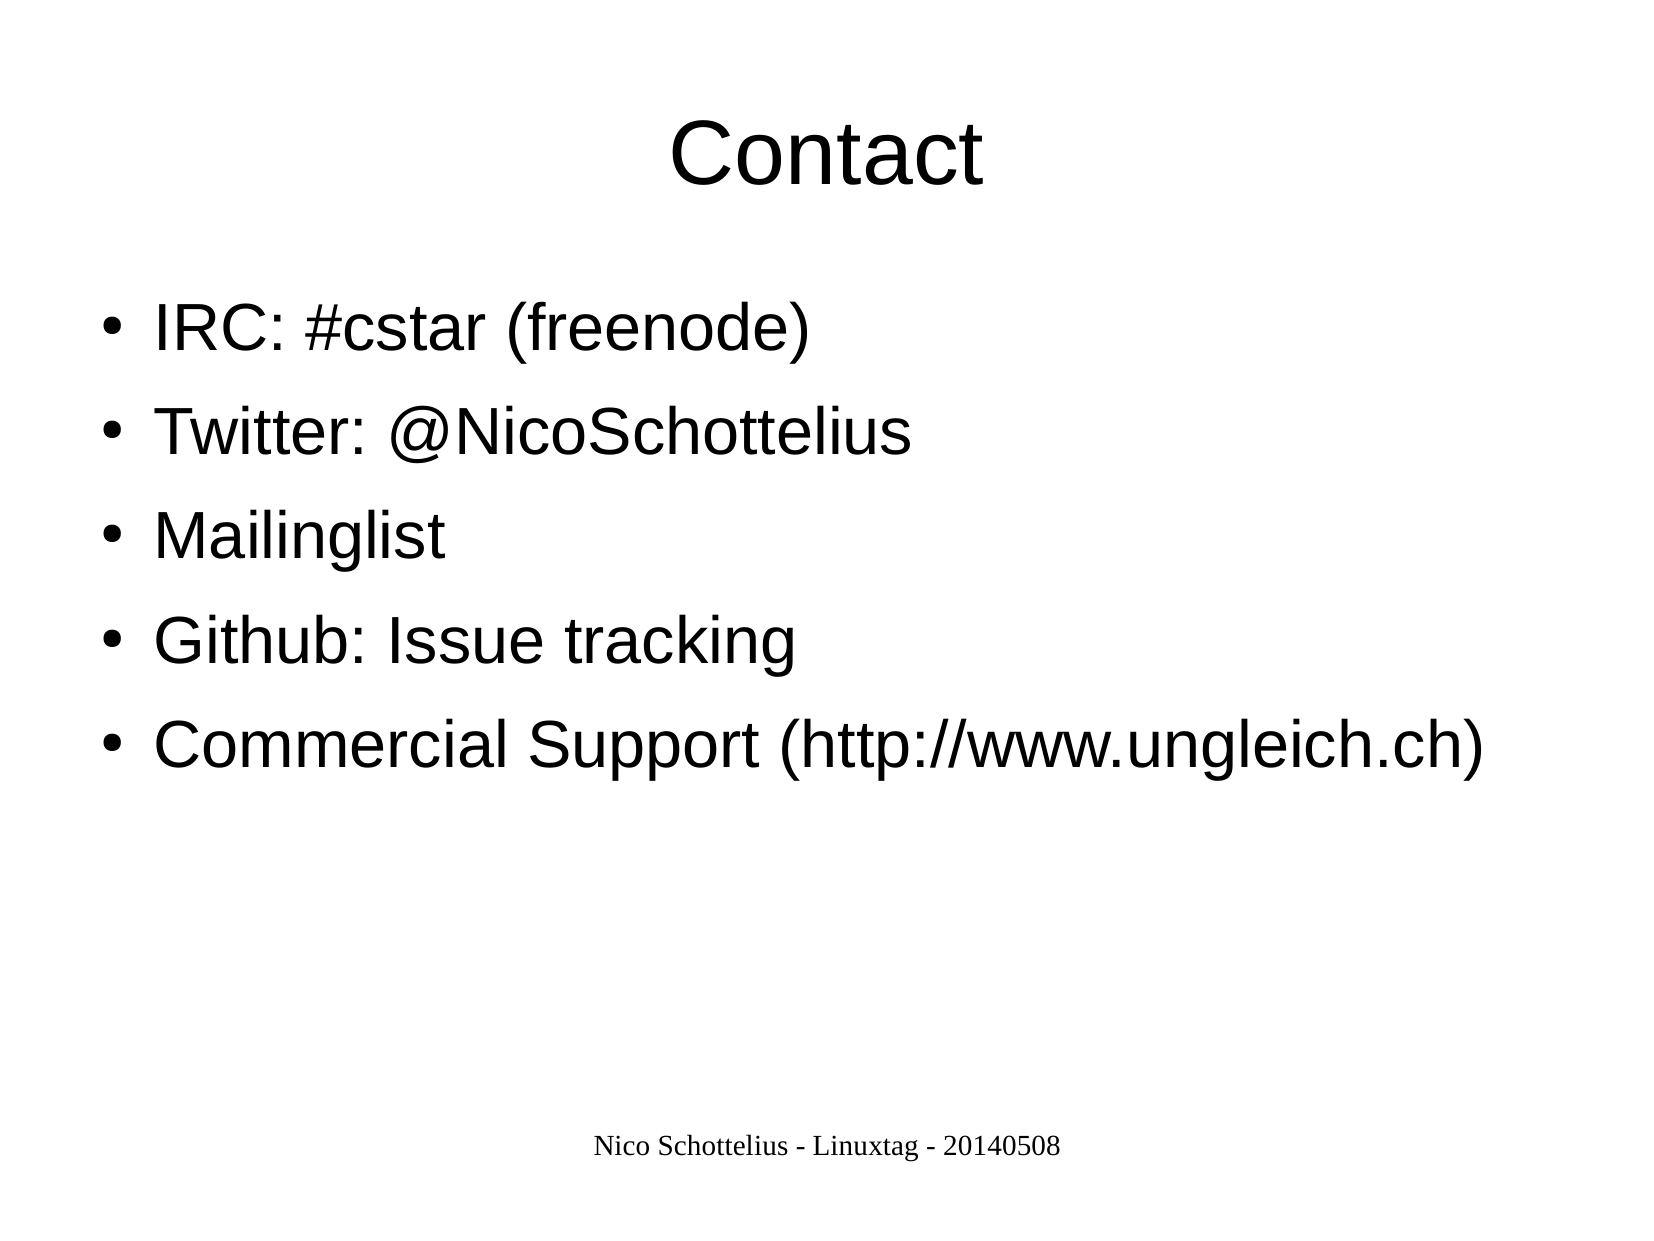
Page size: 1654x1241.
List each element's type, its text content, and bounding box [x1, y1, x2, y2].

title Contact [82, 49, 1571, 257]
list IRC: #cstar (freenode) Twitter: @NicoSchottelius Mailinglist Github: Issue tracking Commercial Support (http://www.ungleich.ch) [82, 290, 1538, 885]
